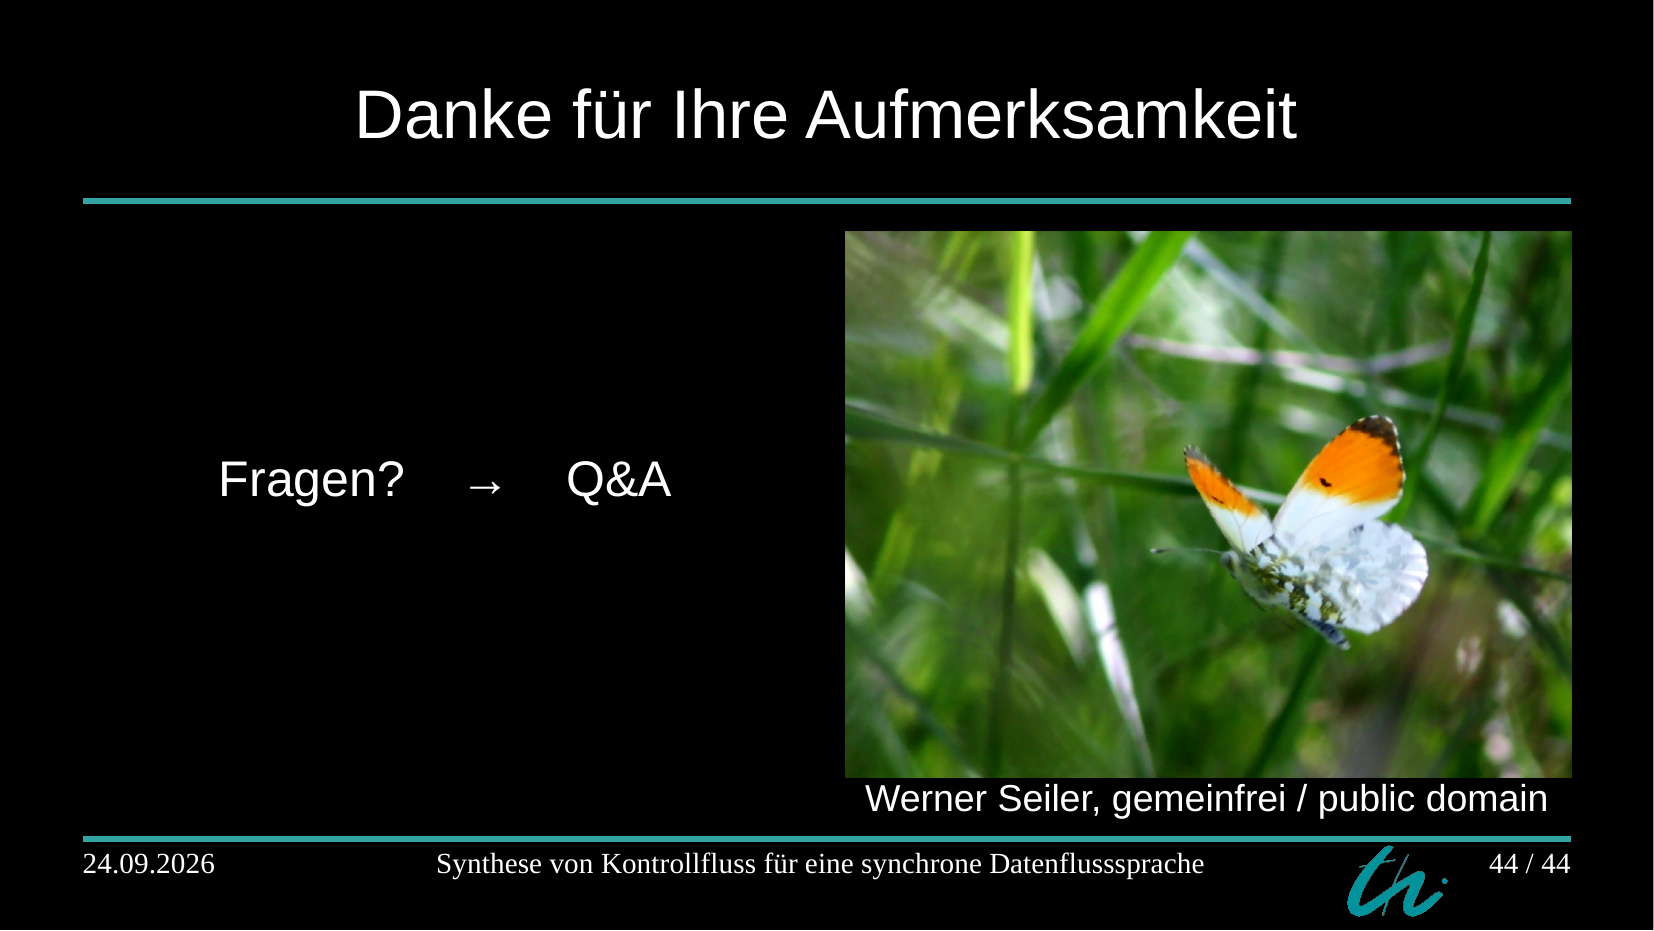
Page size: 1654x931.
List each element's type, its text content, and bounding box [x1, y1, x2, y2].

picture [1347, 845, 1448, 917]
title Danke für Ihre Aufmerksamkeit [82, 37, 1571, 193]
list Fragen? → Q&A [82, 217, 809, 815]
picture [845, 231, 1572, 778]
text_box Werner Seiler, gemeinfrei / public domain [850, 769, 1564, 827]
